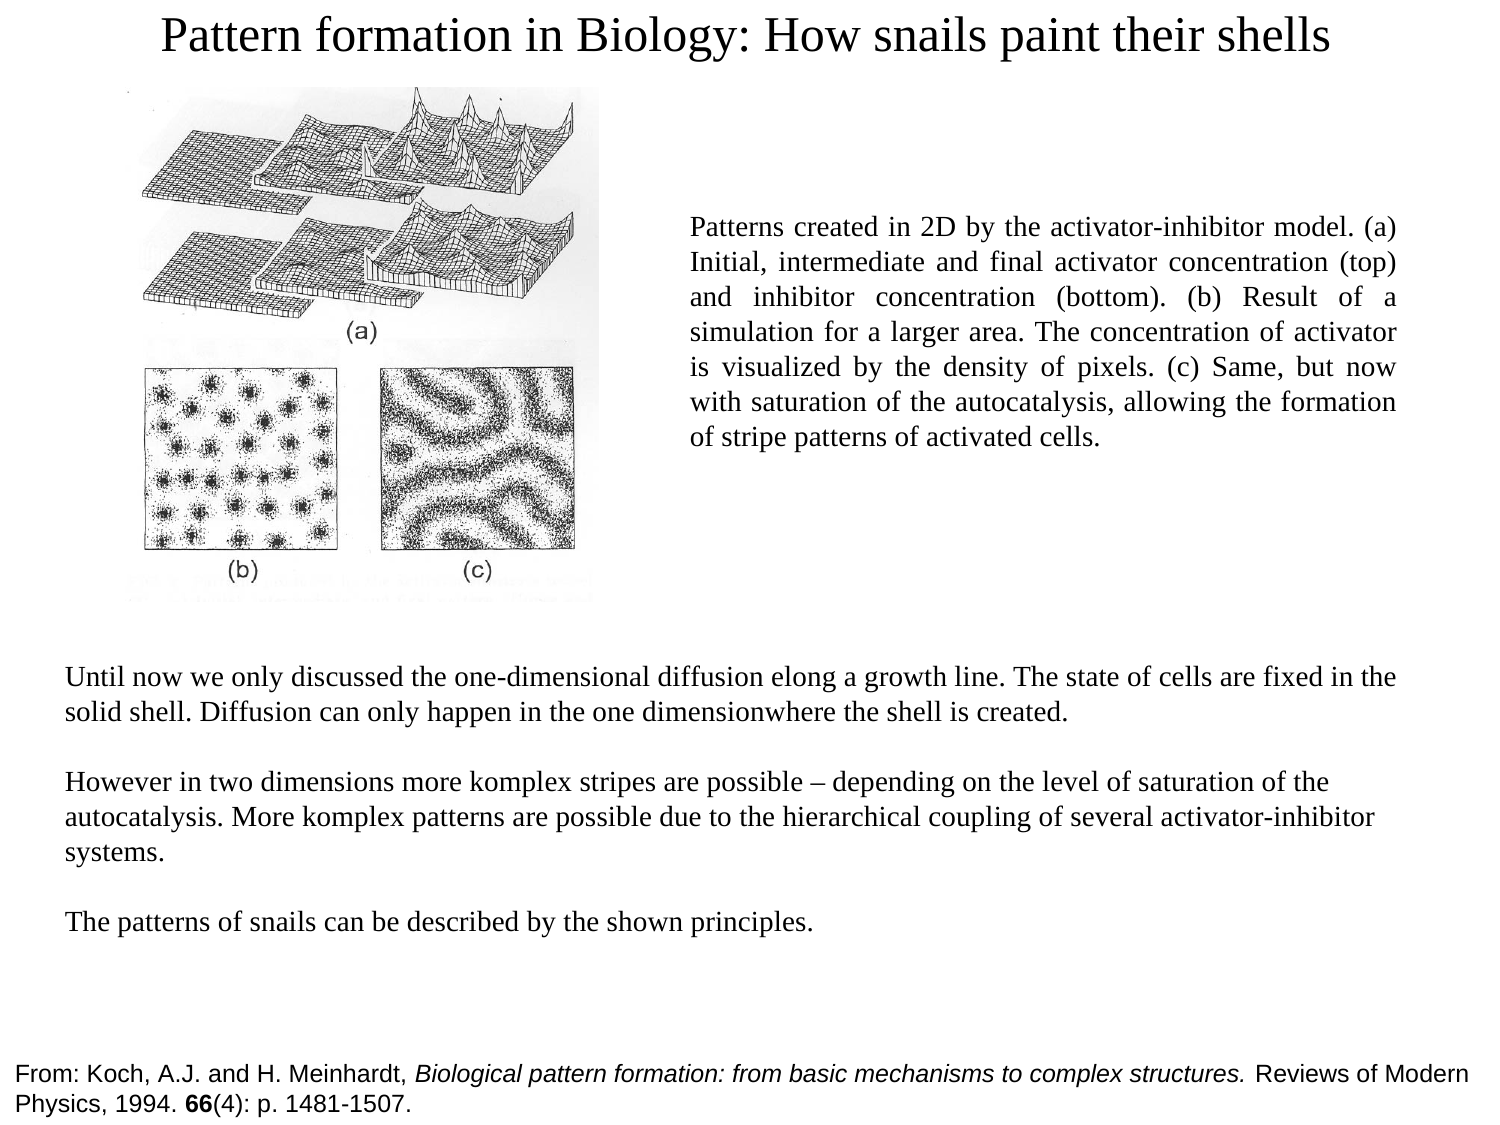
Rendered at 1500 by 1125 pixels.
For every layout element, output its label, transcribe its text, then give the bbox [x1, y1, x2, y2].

text_box Until now we only discussed the one-dimensional diffusion elong a growth line. The state of cells are fixed in the solid shell. Diffusion can only happen in the one dimensionwhere the shell is created. However in two dimensions more komplex stripes are possible – depending on the level of saturation of the autocatalysis. More komplex patterns are possible due to the hierarchical coupling of several activator-inhibitor systems. The patterns of snails can be described by the shown principles. [50, 649, 1451, 946]
text_box Patterns created in 2D by the activator-inhibitor model. (a) Initial, intermediate and final activator concentration (top) and inhibitor concentration (bottom). (b) Result of a simulation for a larger area. The concentration of activator is visualized by the density of pixels. (c) Same, but now with saturation of the autocatalysis, allowing the formation of stripe patterns of activated cells. [675, 199, 1413, 461]
text_box From: Koch, A.J. and H. Meinhardt, Biological pattern formation: from basic mechanisms to complex structures. Reviews of Modern Physics, 1994. 66(4): p. 1481-1507. [0, 1049, 1500, 1125]
title Pattern formation in Biology: How snails paint their shells [0, 0, 1497, 70]
picture [125, 87, 599, 602]
